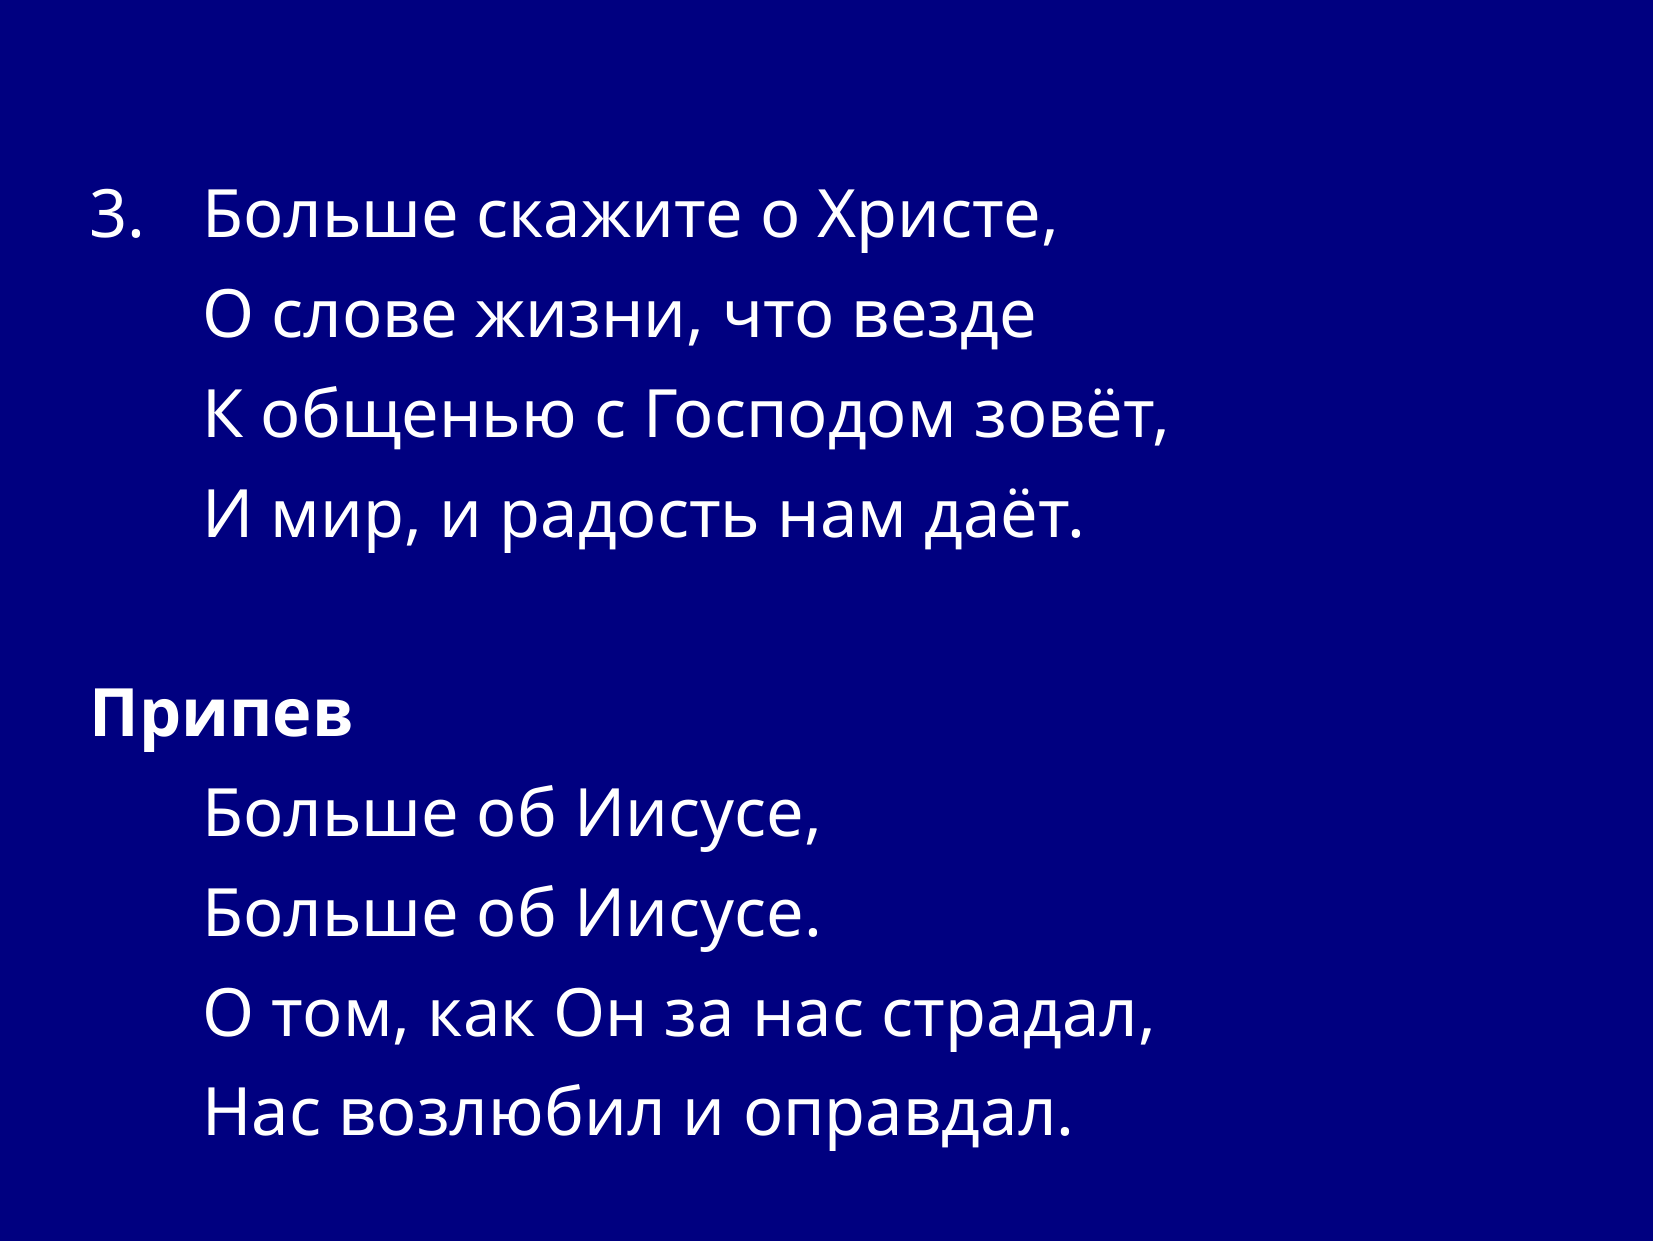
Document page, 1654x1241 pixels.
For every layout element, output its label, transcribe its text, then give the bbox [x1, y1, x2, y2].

text_box 3. Больше скажите о Христе, О слове жизни, что везде К общенью с Господом зовёт, И мир, и радость нам даёт. Припев Больше об Иисусе, Больше об Иисусе. О том, как Он за нас страдал, Нас возлюбил и оправдал. [75, 150, 1576, 1163]
